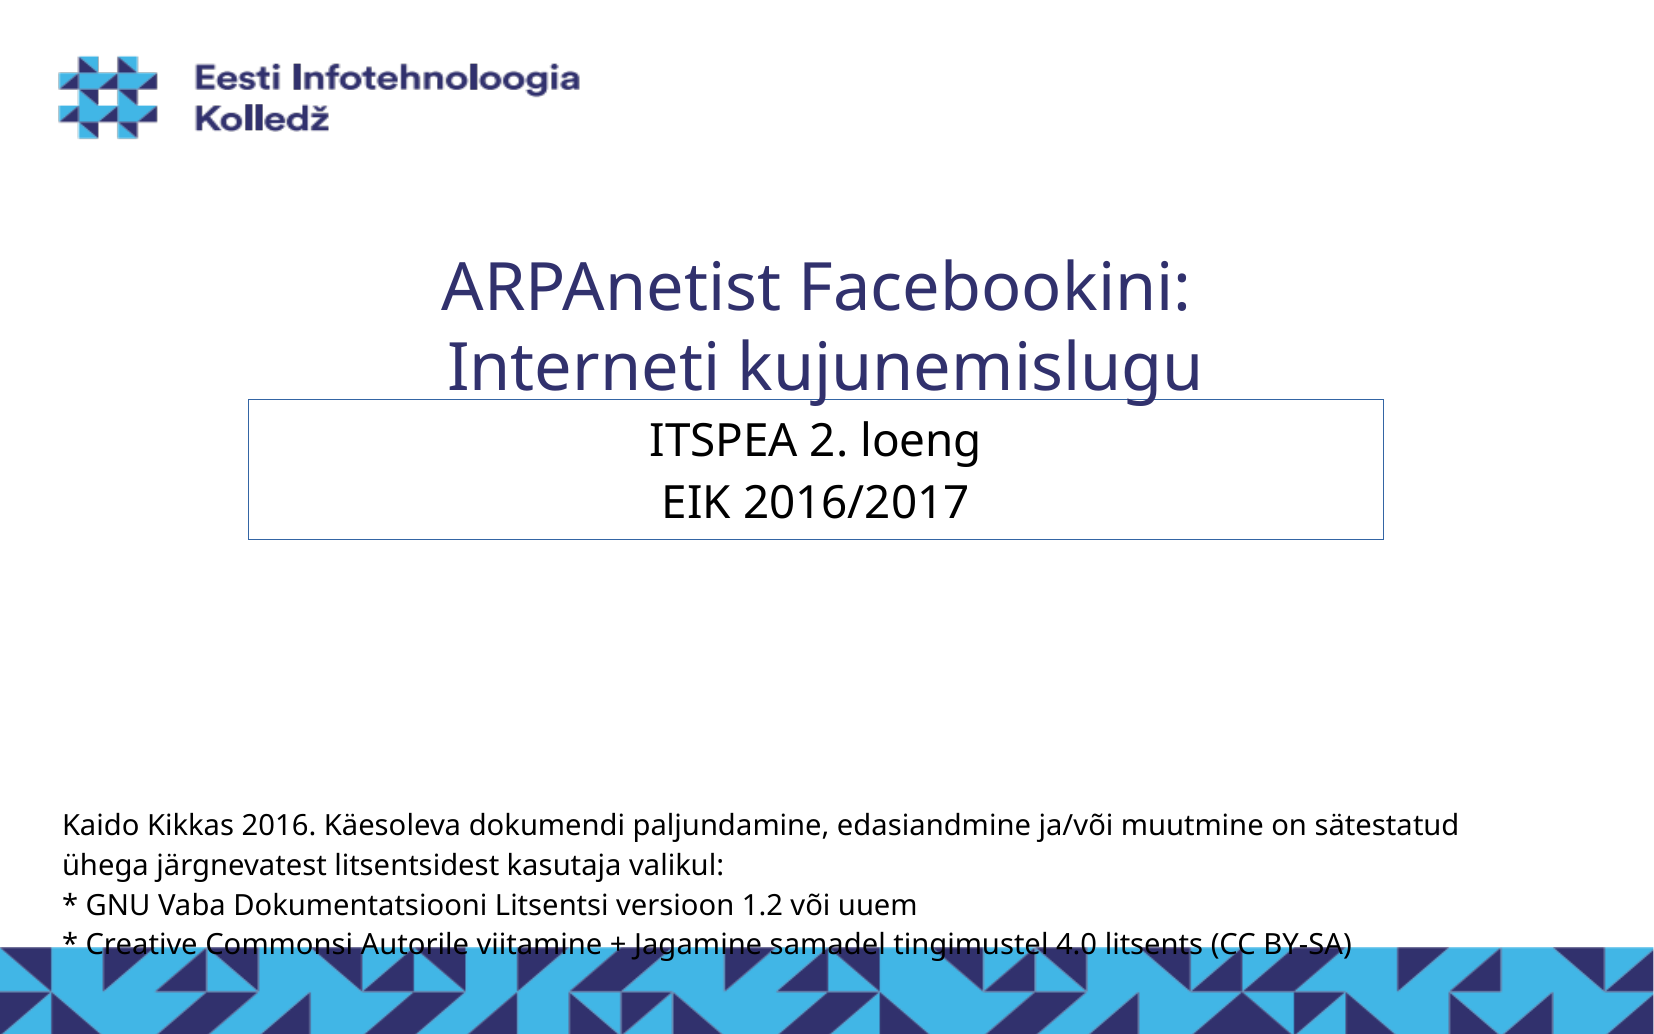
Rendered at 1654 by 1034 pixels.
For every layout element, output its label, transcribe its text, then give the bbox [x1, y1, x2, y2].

text_box ITSPEA 2. loeng EIK 2016/2017 [248, 399, 1384, 536]
title ARPAnetist Facebookini: Interneti kujunemislugu [257, 236, 1394, 380]
text_box Kaido Kikkas 2016. Käesoleva dokumendi paljundamine, edasiandmine ja/või muutmine on sätestatud ühega järgnevatest litsentsidest kasutaja valikul: * GNU Vaba Dokumentatsiooni Litsentsi versioon 1.2 või uuem * Creative Commonsi Autorile viitamine + Jagamine samadel tingimustel 4.0 litsents (CC BY-SA) [47, 797, 1630, 950]
